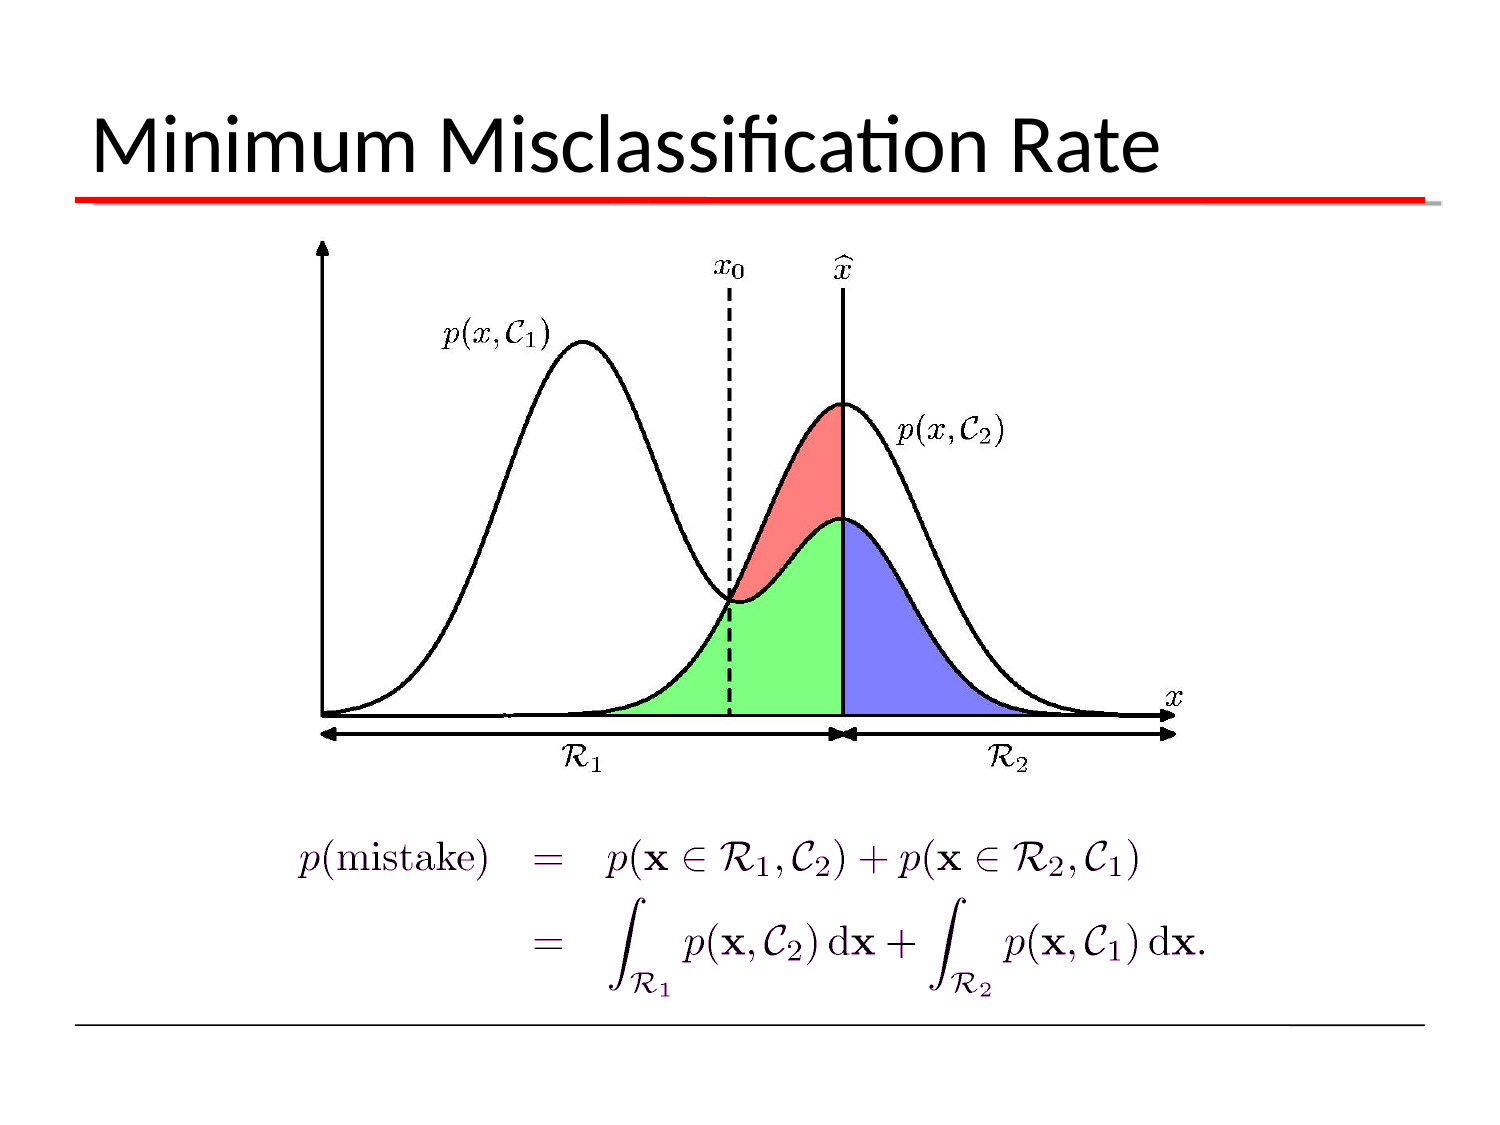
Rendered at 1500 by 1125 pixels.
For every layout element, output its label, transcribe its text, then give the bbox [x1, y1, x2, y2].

text_box [312, 237, 1183, 775]
picture [295, 837, 1205, 997]
title Minimum Misclassification Rate [75, 45, 1426, 233]
